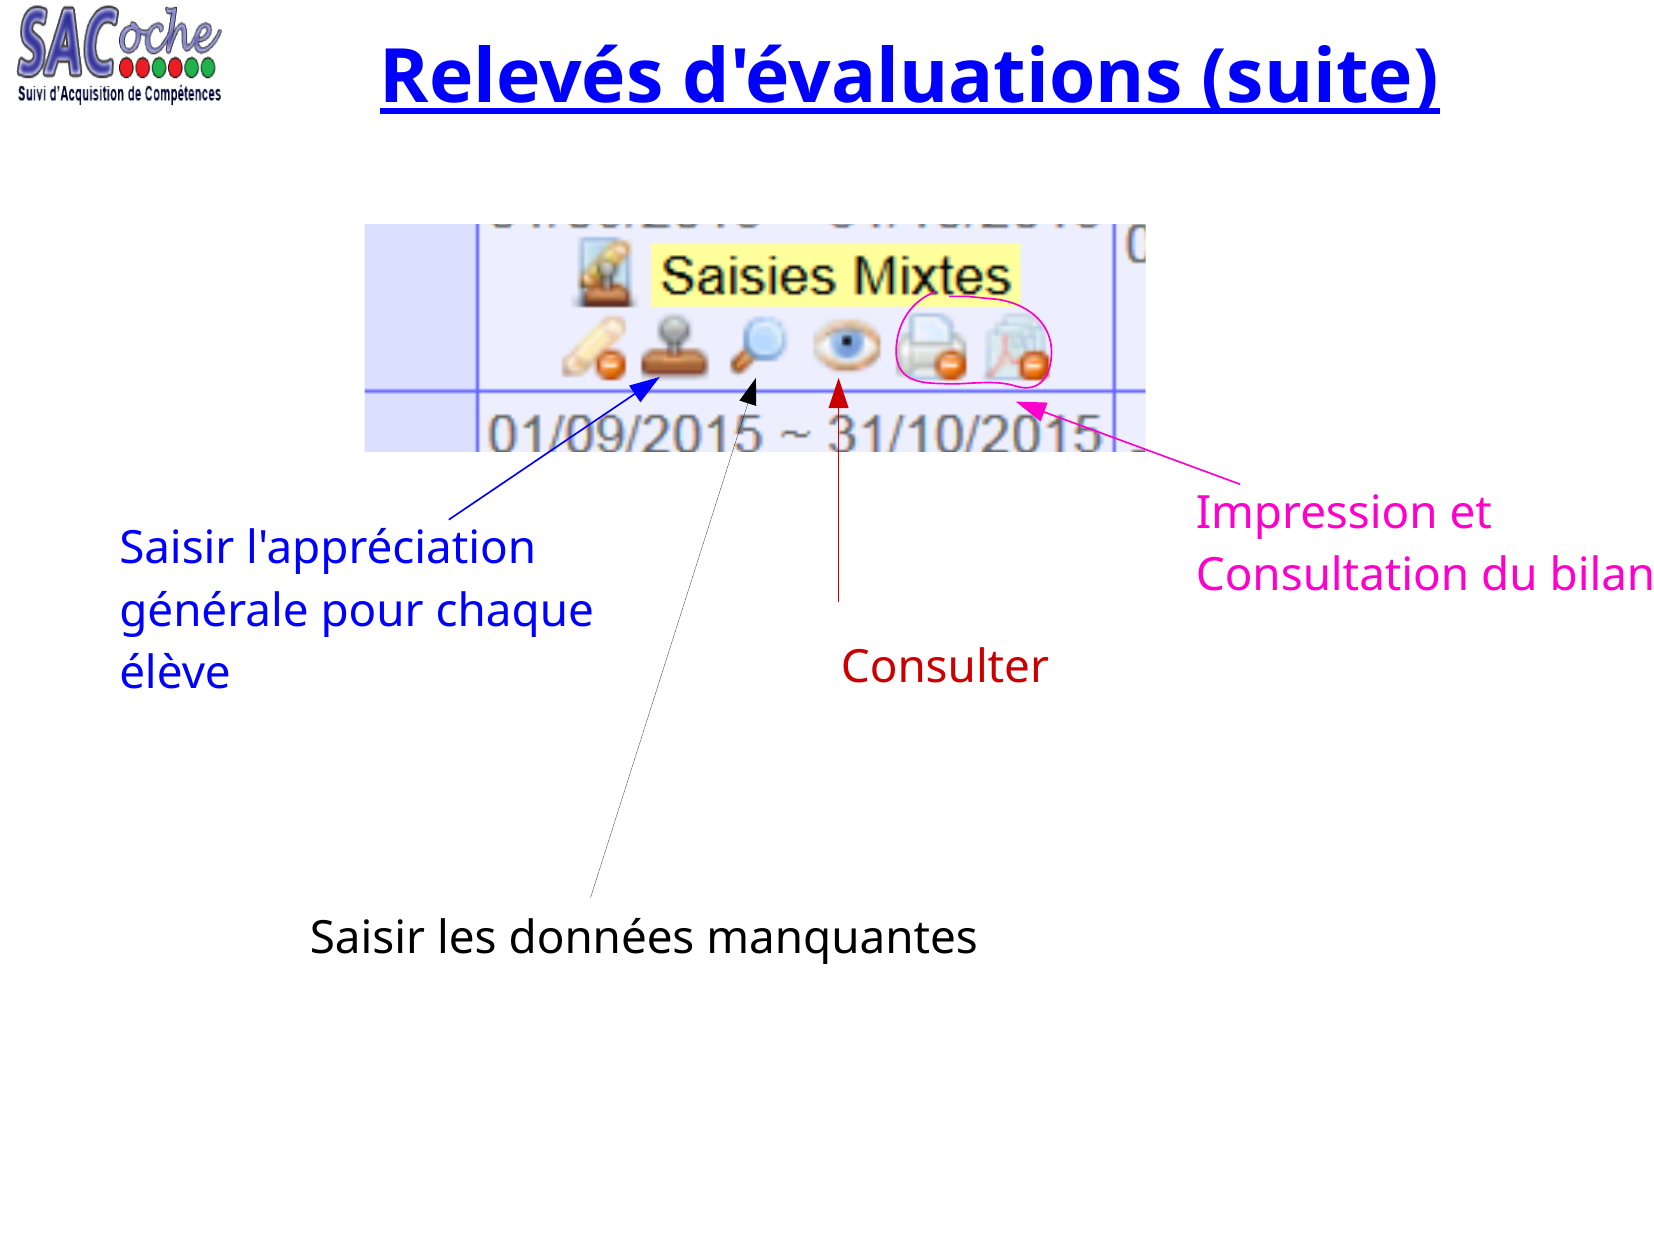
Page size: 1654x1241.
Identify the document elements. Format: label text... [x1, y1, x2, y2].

text_box Saisir les données manquantes [295, 897, 969, 977]
picture [364, 224, 1146, 452]
text_box Consulter [826, 625, 1059, 705]
title Relevés d'évaluations (suite) [165, 0, 1654, 166]
text_box Impression et Consultation du bilan [1181, 471, 1651, 615]
picture [13, 1, 165, 107]
text_box Saisir l'appréciation générale pour chaque élève [104, 507, 597, 714]
